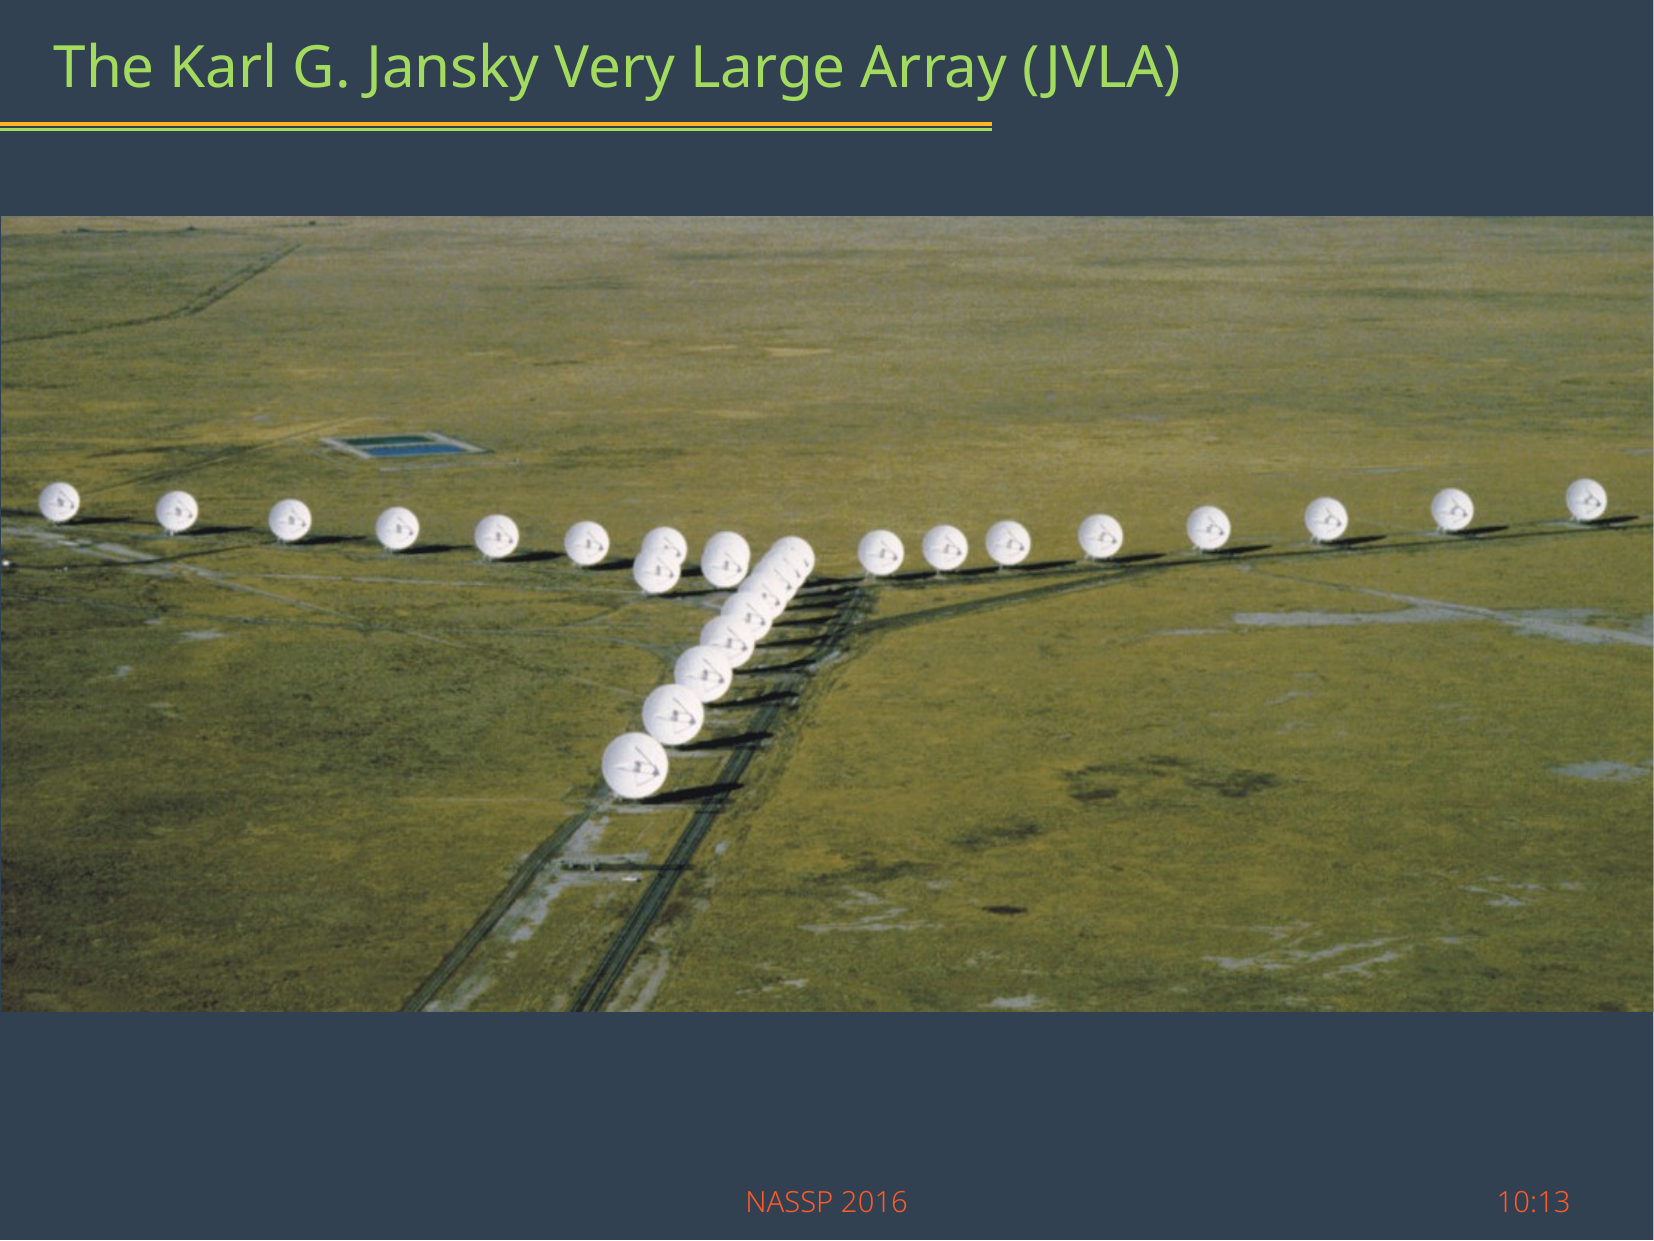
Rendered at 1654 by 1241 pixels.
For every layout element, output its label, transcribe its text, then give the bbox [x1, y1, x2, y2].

text_box The Karl G. Jansky Very Large Array (JVLA) [23, 17, 1300, 103]
picture [1, 216, 1654, 1012]
